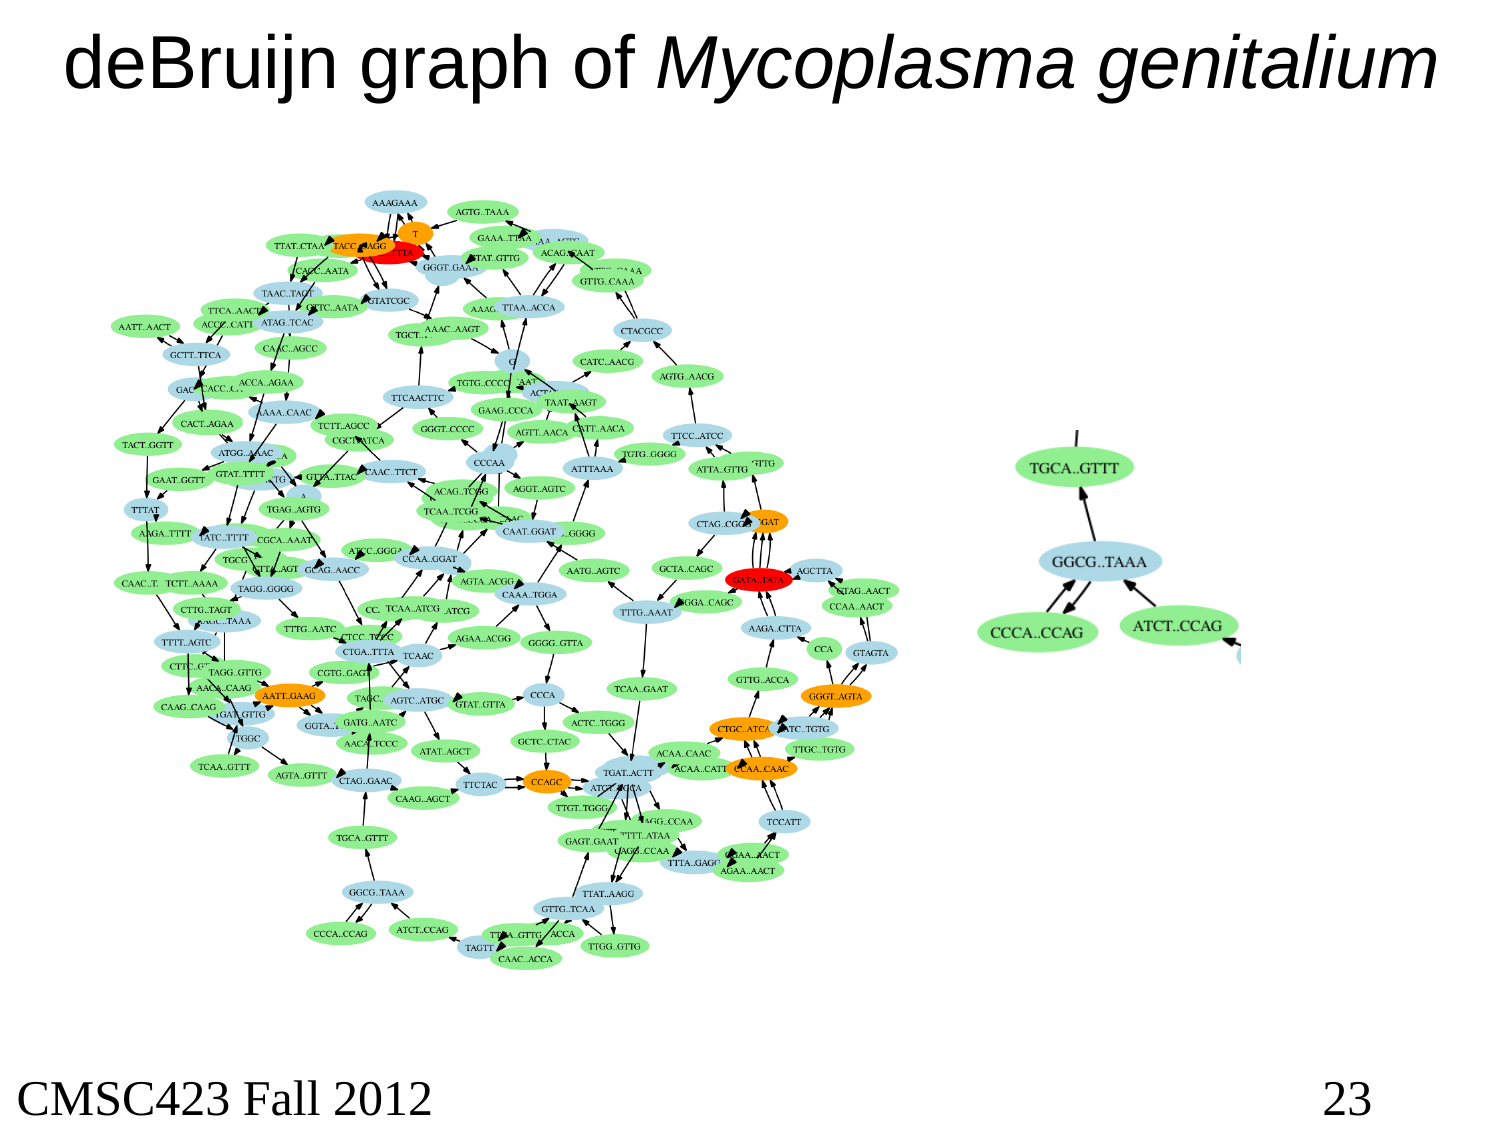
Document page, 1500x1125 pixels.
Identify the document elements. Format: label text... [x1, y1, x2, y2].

picture [58, 167, 920, 1029]
title deBruijn graph of Mycoplasma genitalium [19, 9, 1485, 116]
picture [959, 430, 1241, 670]
